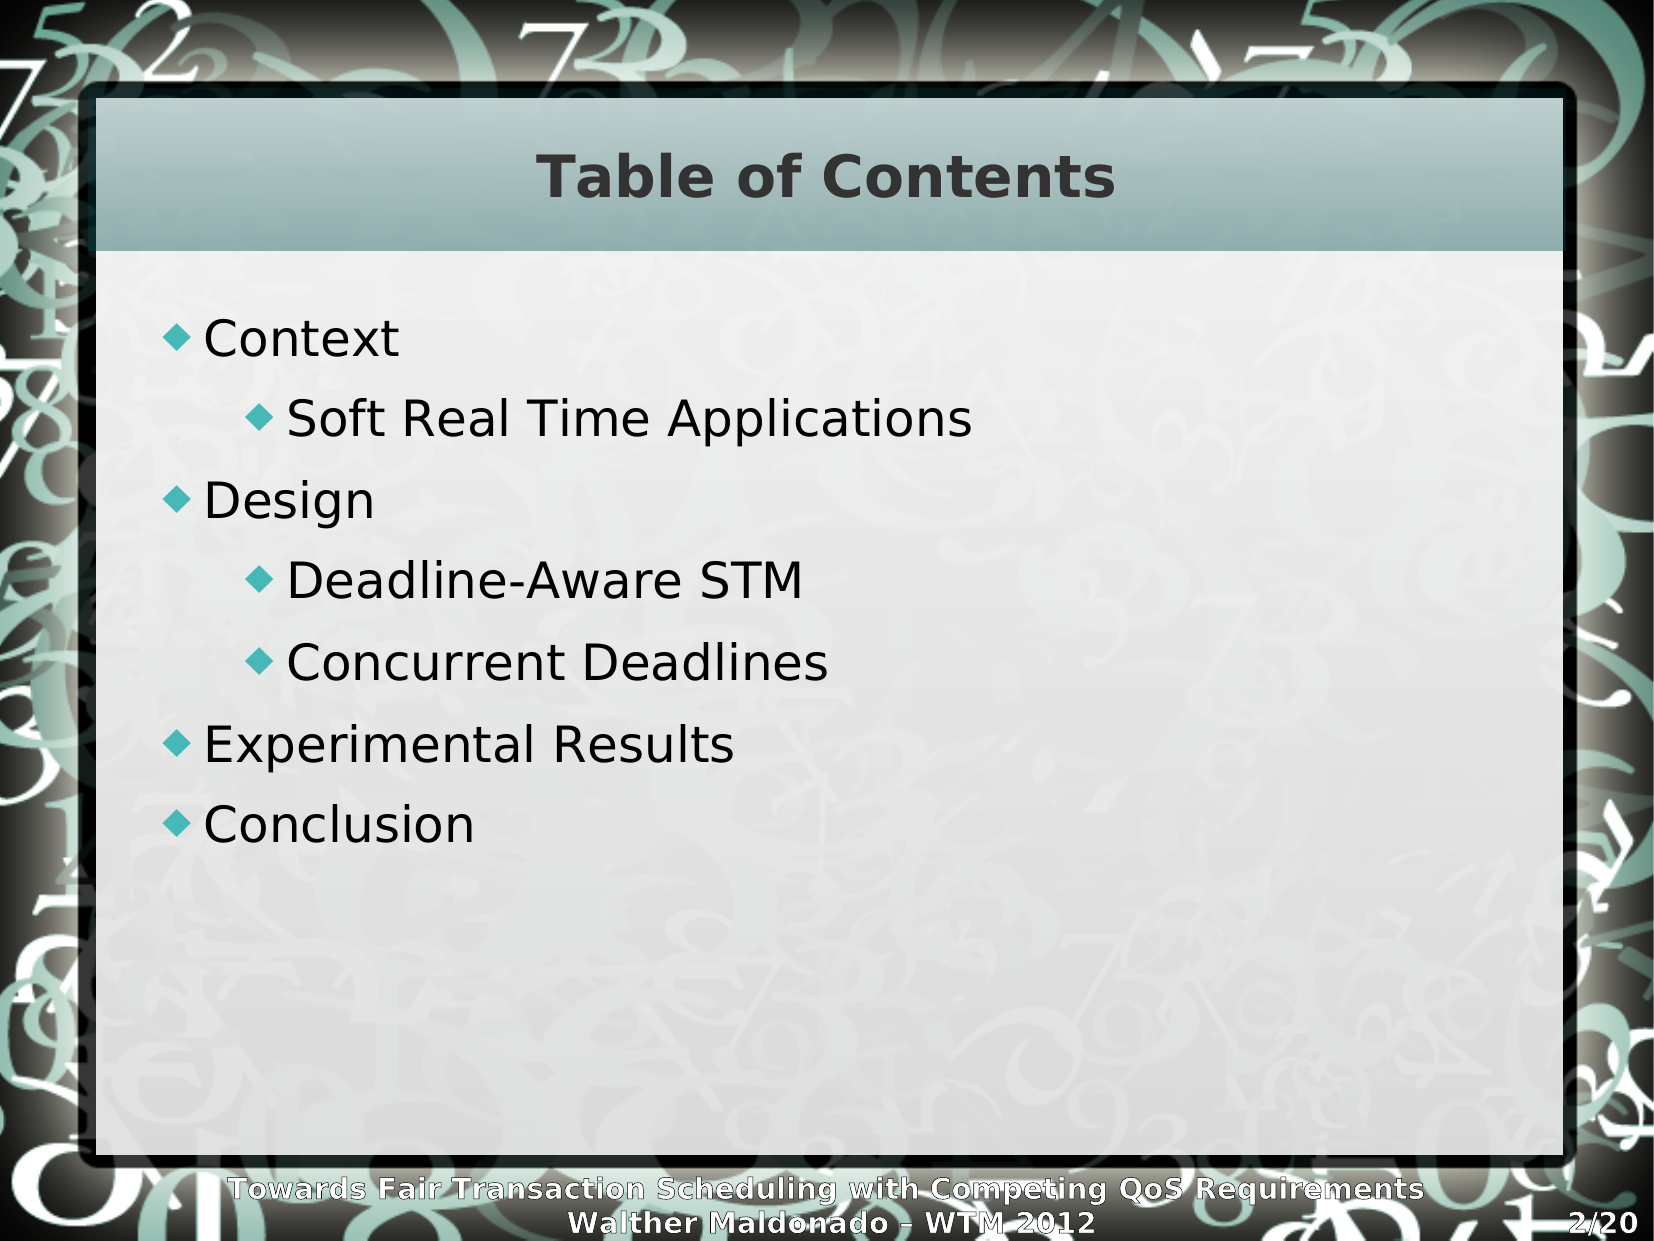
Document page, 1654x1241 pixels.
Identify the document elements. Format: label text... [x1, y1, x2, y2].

title Table of Contents [103, 103, 1551, 251]
list Context Soft Real Time Applications Design Deadline-Aware STM Concurrent Deadlines Experimental Results Conclusion [103, 310, 1551, 1152]
picture [0, 0, 1654, 1241]
